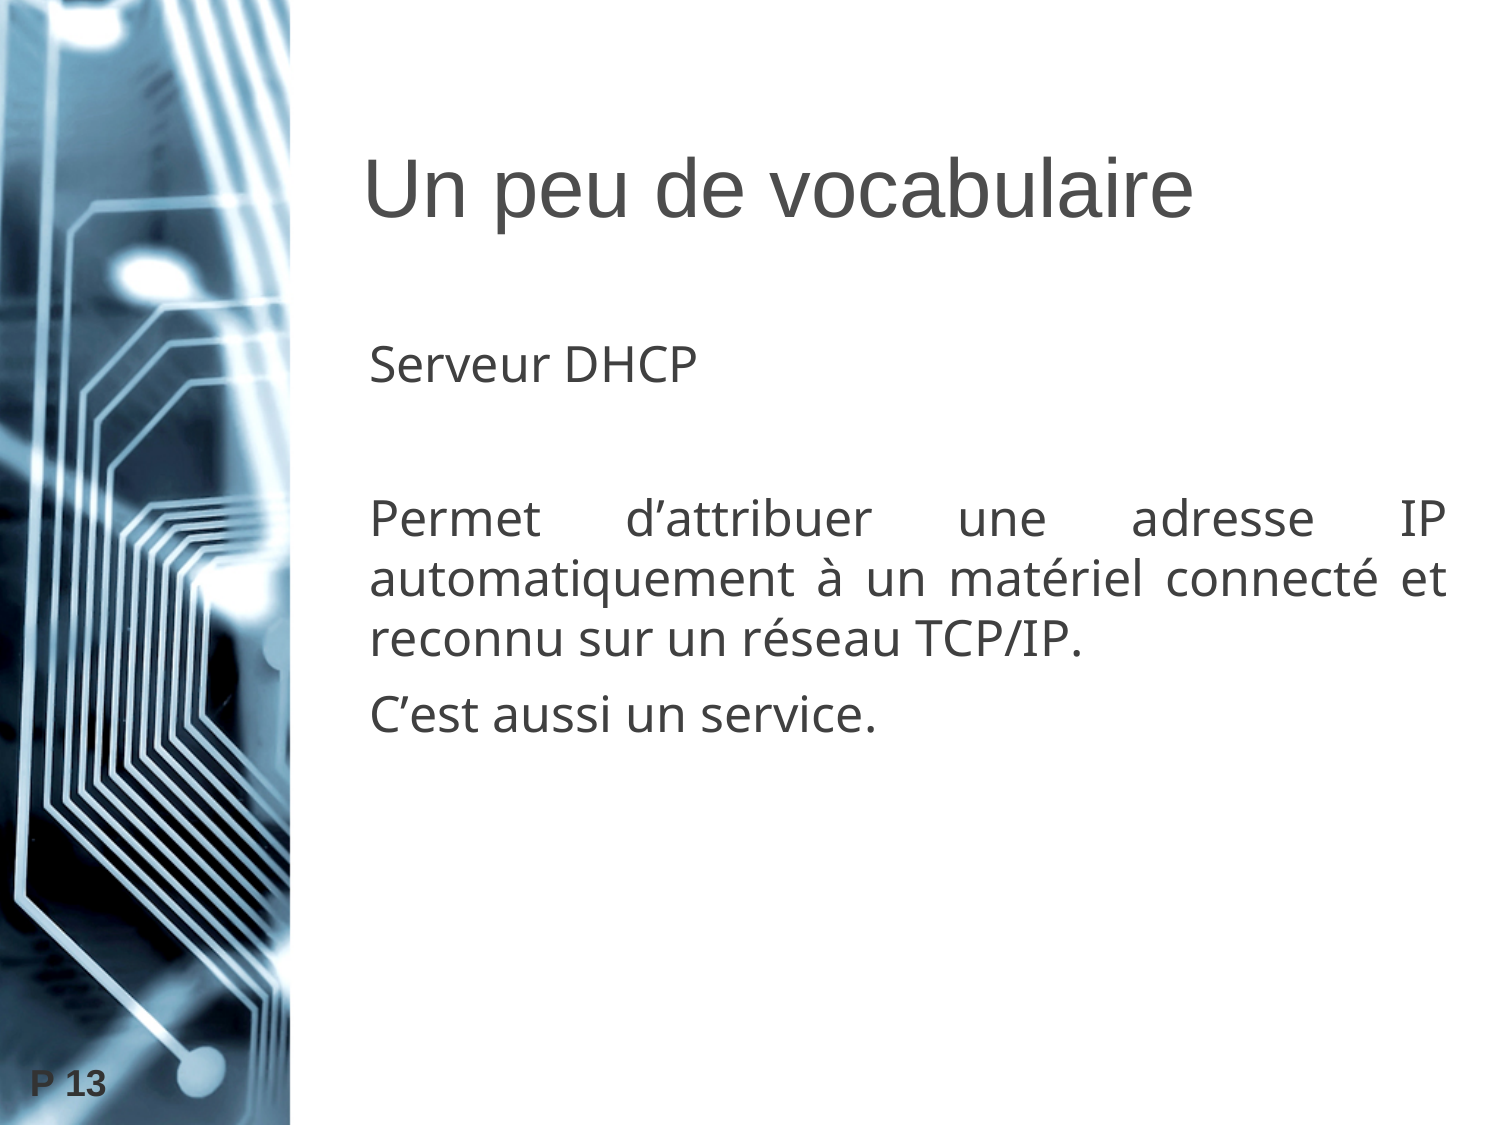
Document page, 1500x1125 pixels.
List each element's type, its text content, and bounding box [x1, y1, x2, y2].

picture [0, 0, 1500, 1125]
list Serveur DHCP Permet d’attribuer une adresse IP automatiquement à un matériel connecté et reconnu sur un réseau TCP/IP. C’est aussi un service. [354, 324, 1463, 1042]
title Un peu de vocabulaire [324, 125, 1463, 243]
text_box [354, 449, 1453, 904]
